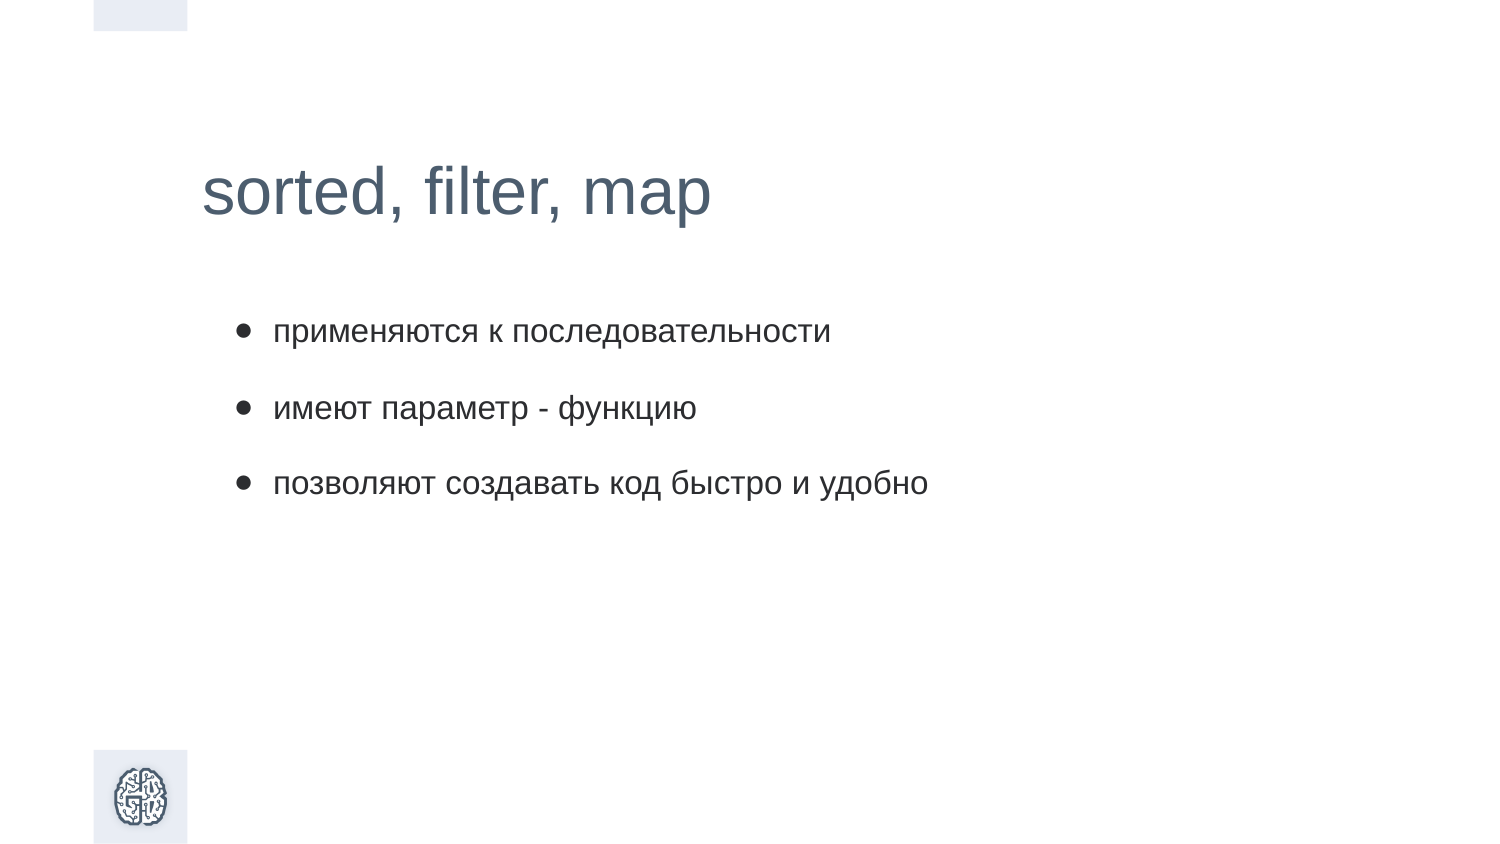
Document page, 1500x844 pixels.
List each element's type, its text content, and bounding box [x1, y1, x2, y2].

picture [106, 760, 175, 834]
text_box применяются к последовательности [187, 259, 1312, 379]
text_box sorted, filter, map [187, 93, 1312, 259]
text_box позволяют создавать код быстро и удобно [187, 434, 1312, 508]
text_box имеют параметр - функцию [187, 379, 1312, 433]
